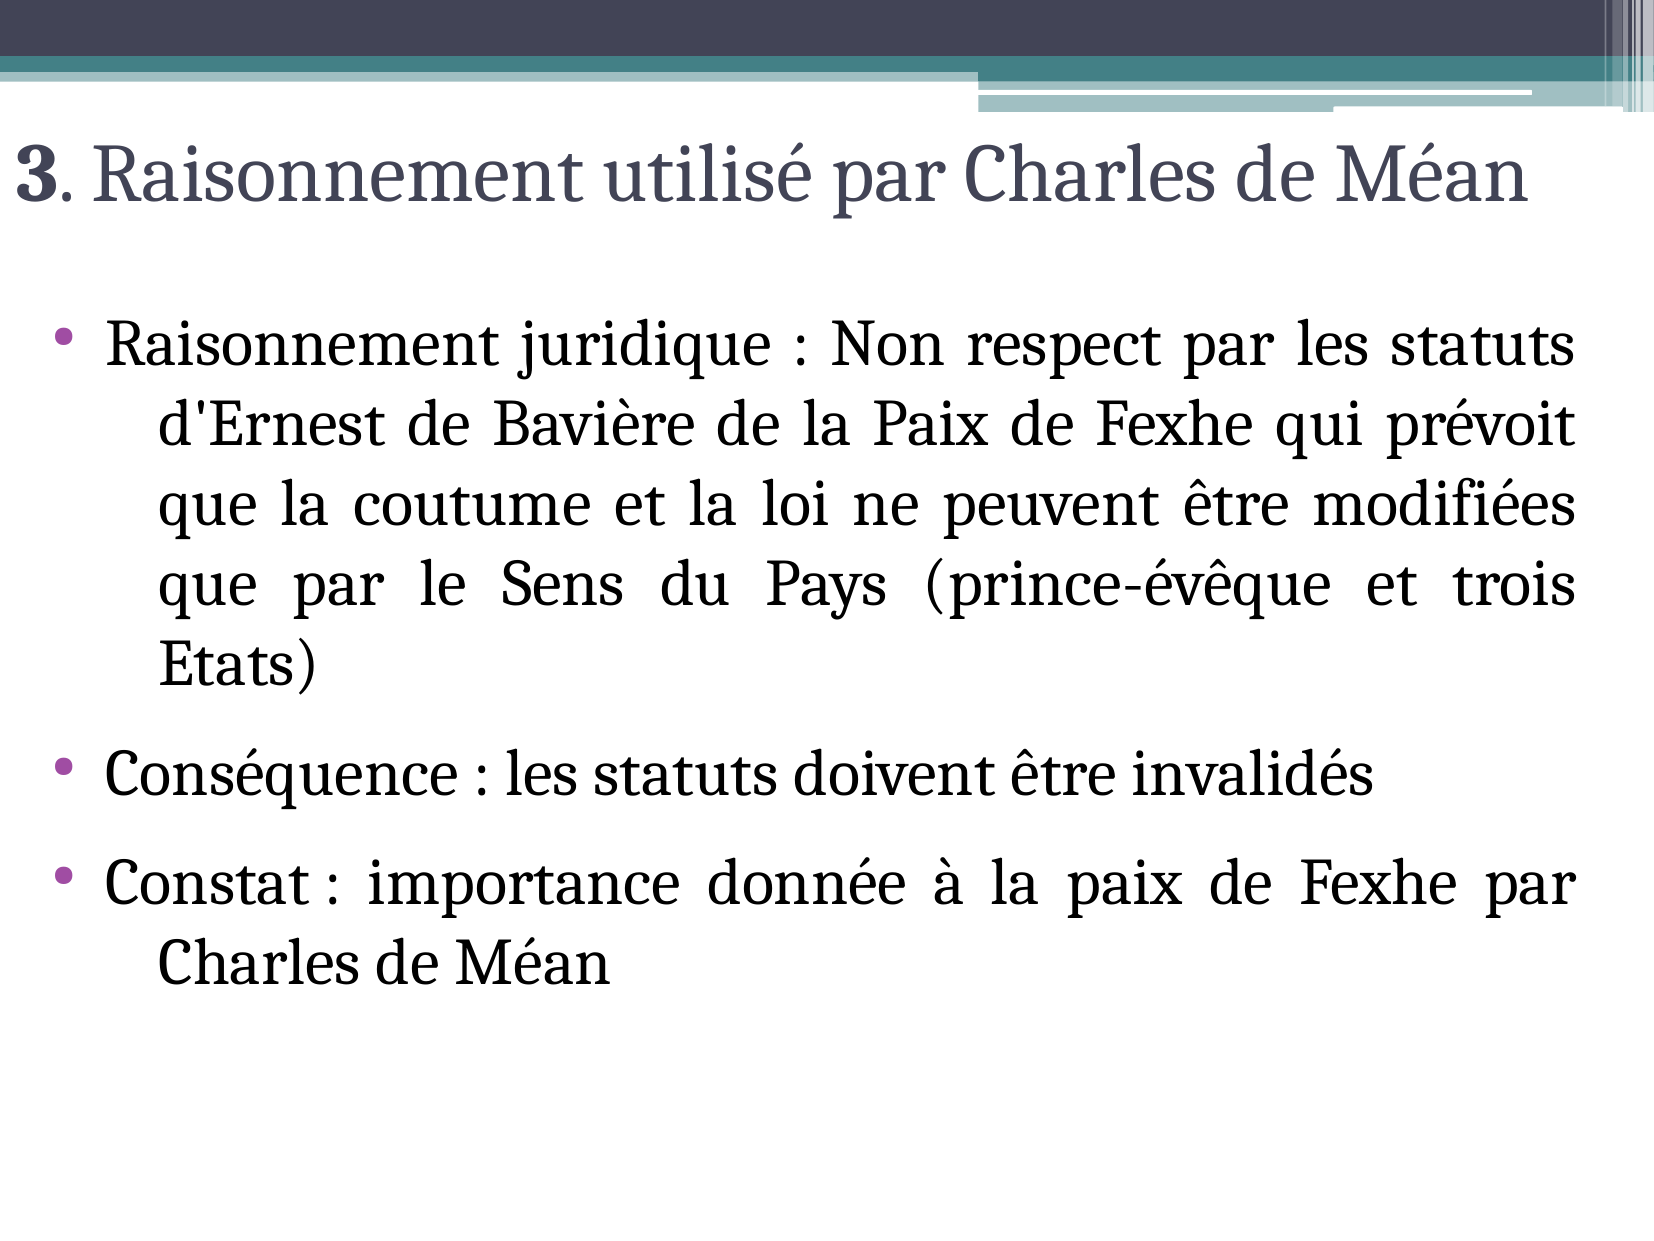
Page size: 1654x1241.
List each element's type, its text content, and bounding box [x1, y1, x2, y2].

title 3. Raisonnement utilisé par Charles de Méan [0, 64, 1654, 272]
list Raisonnement juridique : Non respect par les statuts d'Ernest de Bavière de la Paix de Fexhe qui prévoit que la coutume et la loi ne peuvent être modifiées que par le Sens du Pays (prince-évêque et trois Etats) Conséquence : les statuts doivent être invalidés Constat : importance donnée à la paix de Fexhe par Charles de Méan [0, 290, 1595, 1010]
